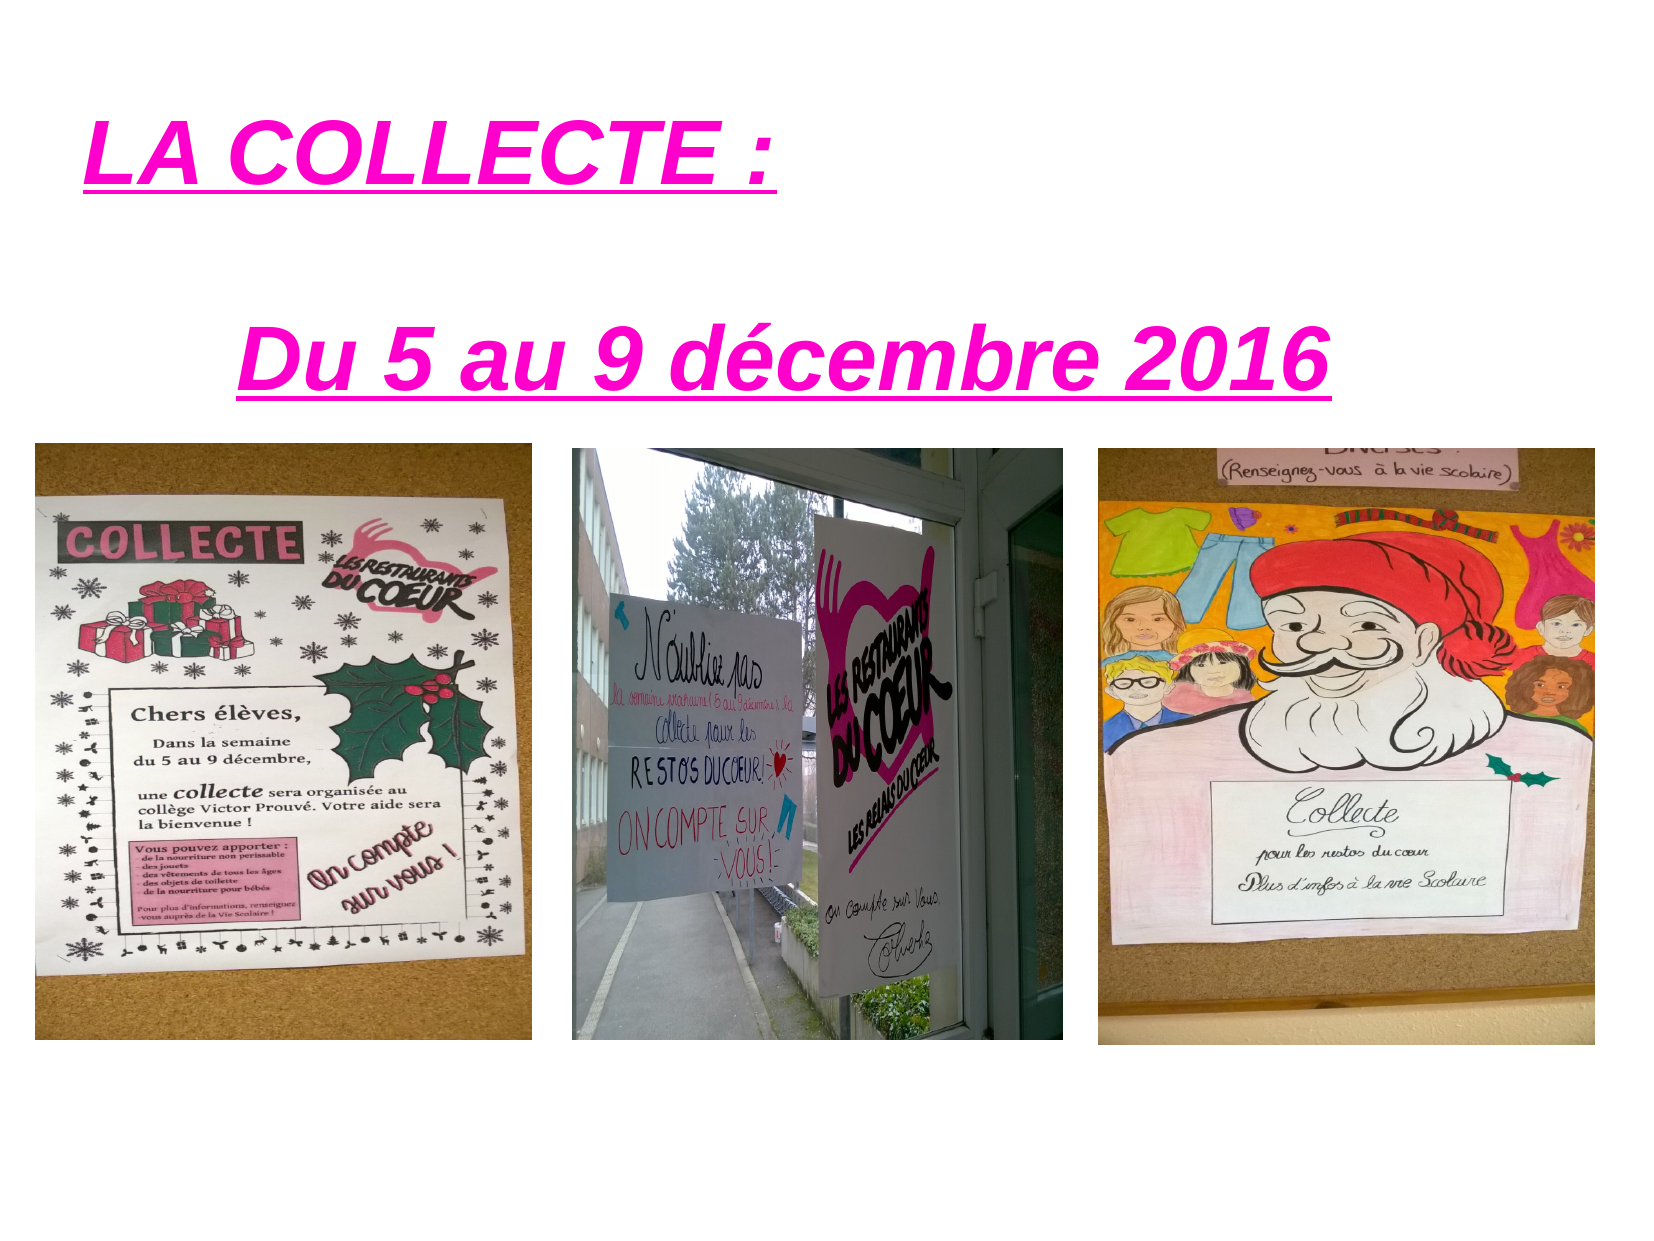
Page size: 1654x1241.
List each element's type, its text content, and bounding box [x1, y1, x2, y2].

picture [572, 448, 1063, 1040]
picture [35, 443, 532, 1040]
text_box Du 5 au 9 décembre 2016 [236, 256, 1536, 462]
picture [1098, 448, 1595, 1045]
title LA COLLECTE : [82, 49, 1571, 257]
